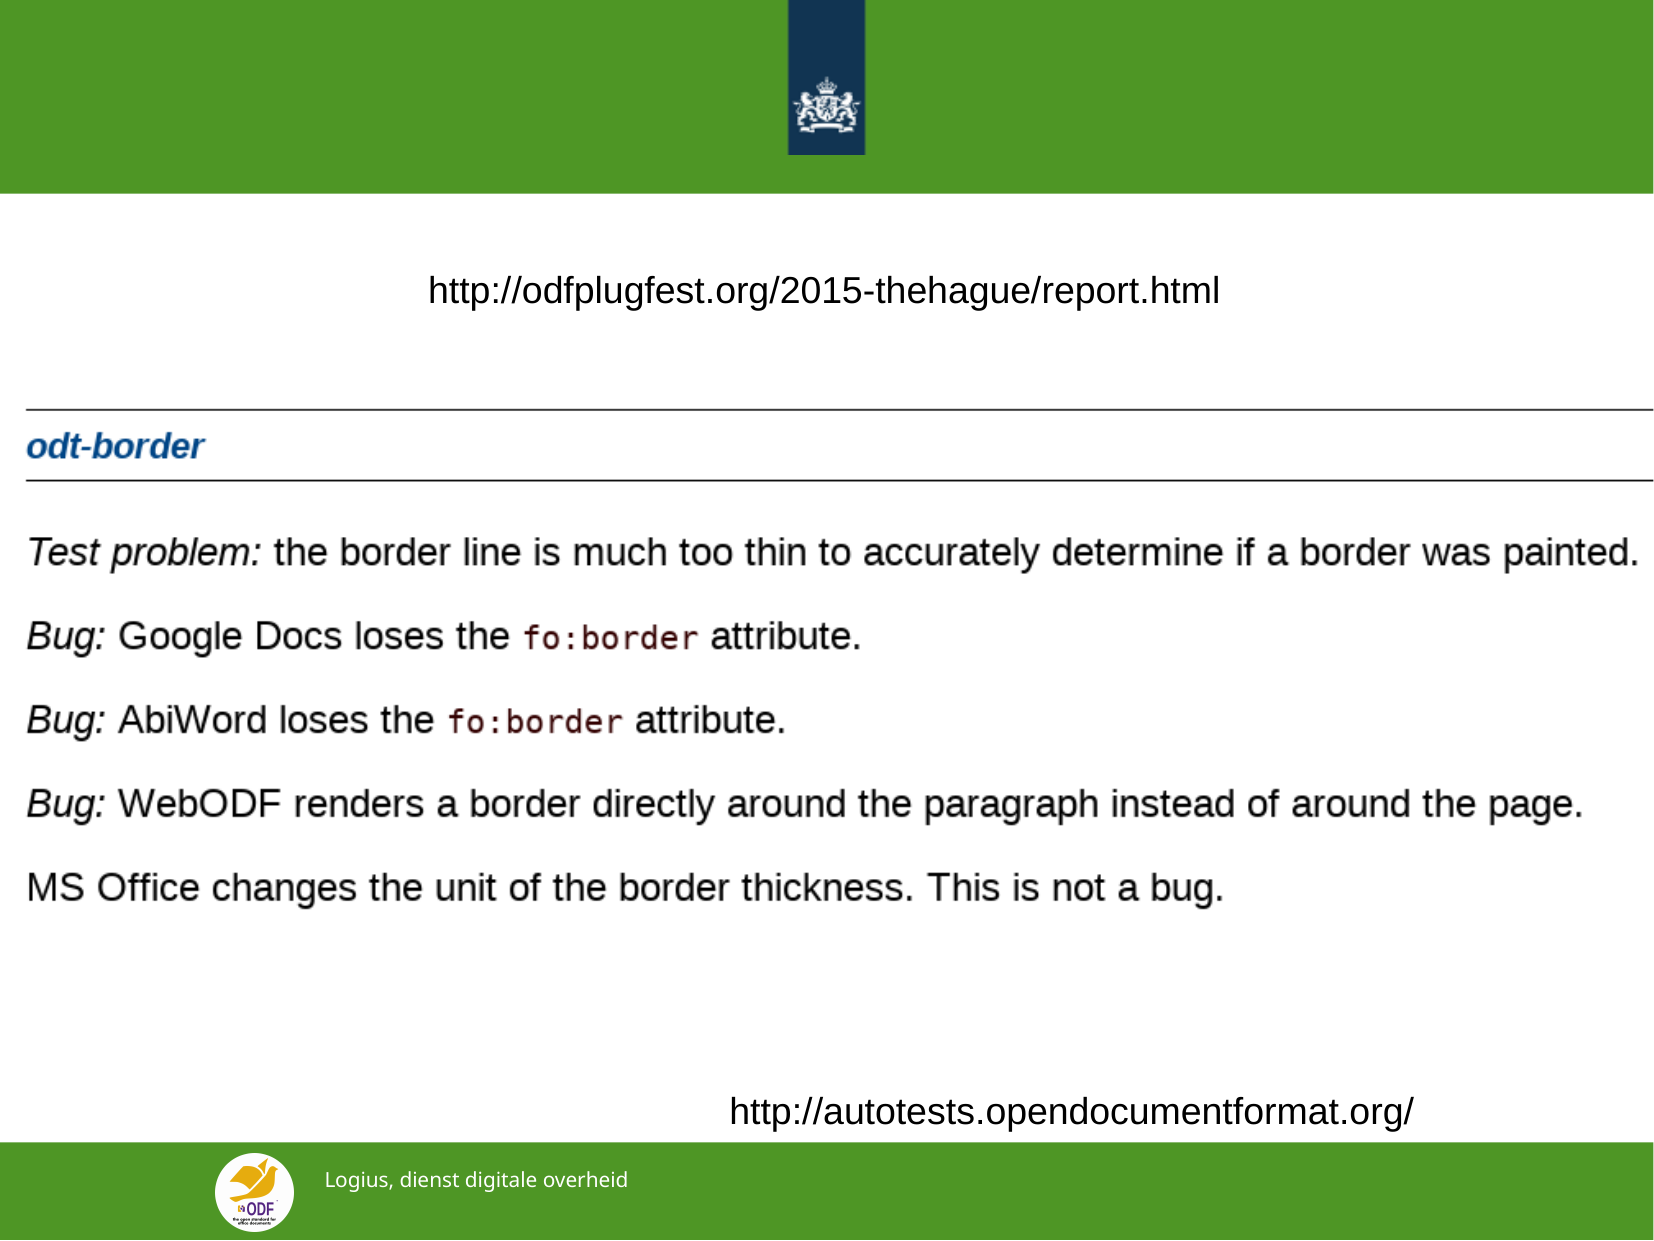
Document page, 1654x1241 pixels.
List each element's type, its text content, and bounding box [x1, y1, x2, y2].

picture [215, 1153, 294, 1232]
text_box http://odfplugfest.org/2015-thehague/report.html [413, 262, 1236, 319]
picture [0, 0, 1654, 155]
text_box http://autotests.opendocumentformat.org/ [714, 1083, 1430, 1140]
picture [5, 388, 1654, 934]
